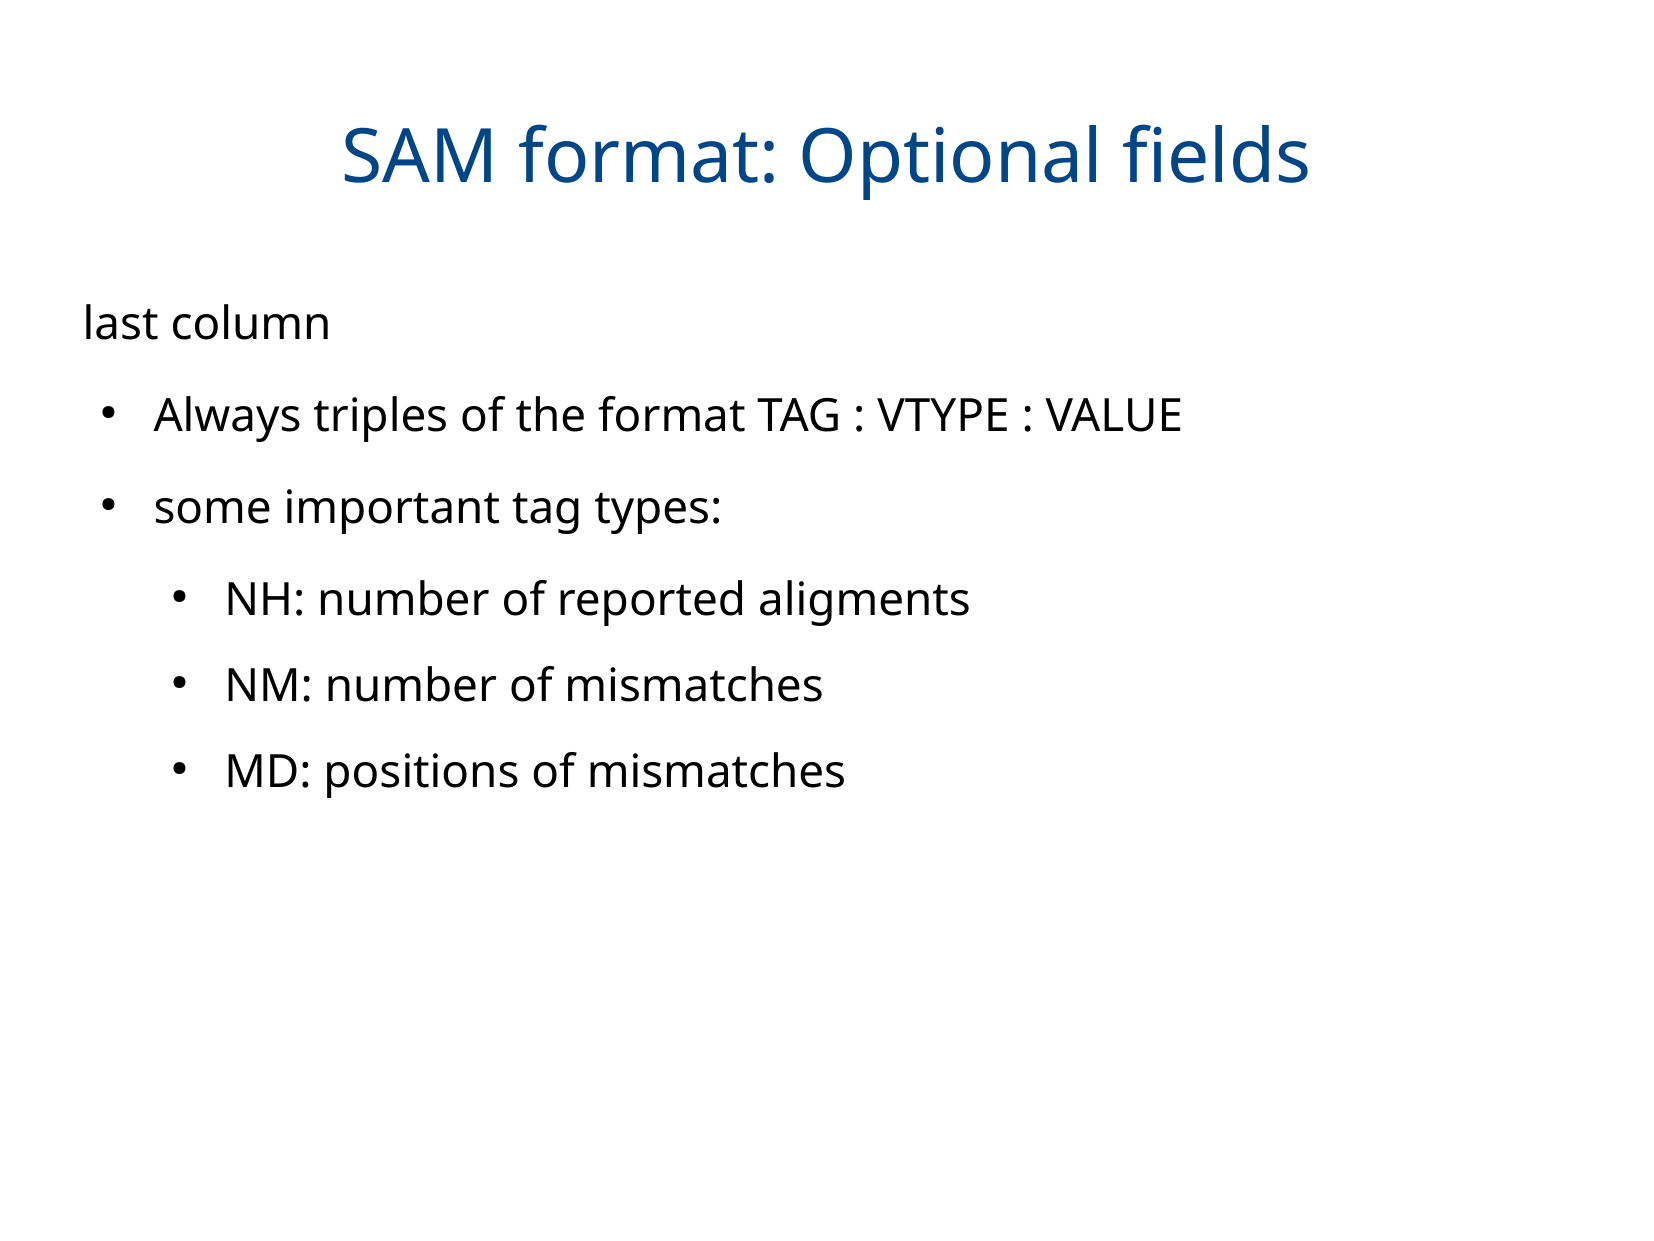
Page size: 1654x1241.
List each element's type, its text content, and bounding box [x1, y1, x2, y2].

list last column Always triples of the format TAG : VTYPE : VALUE some important tag types: NH: number of reported aligments NM: number of mismatches MD: positions of mismatches [82, 290, 1571, 1109]
title SAM format: Optional fields [82, 49, 1571, 257]
